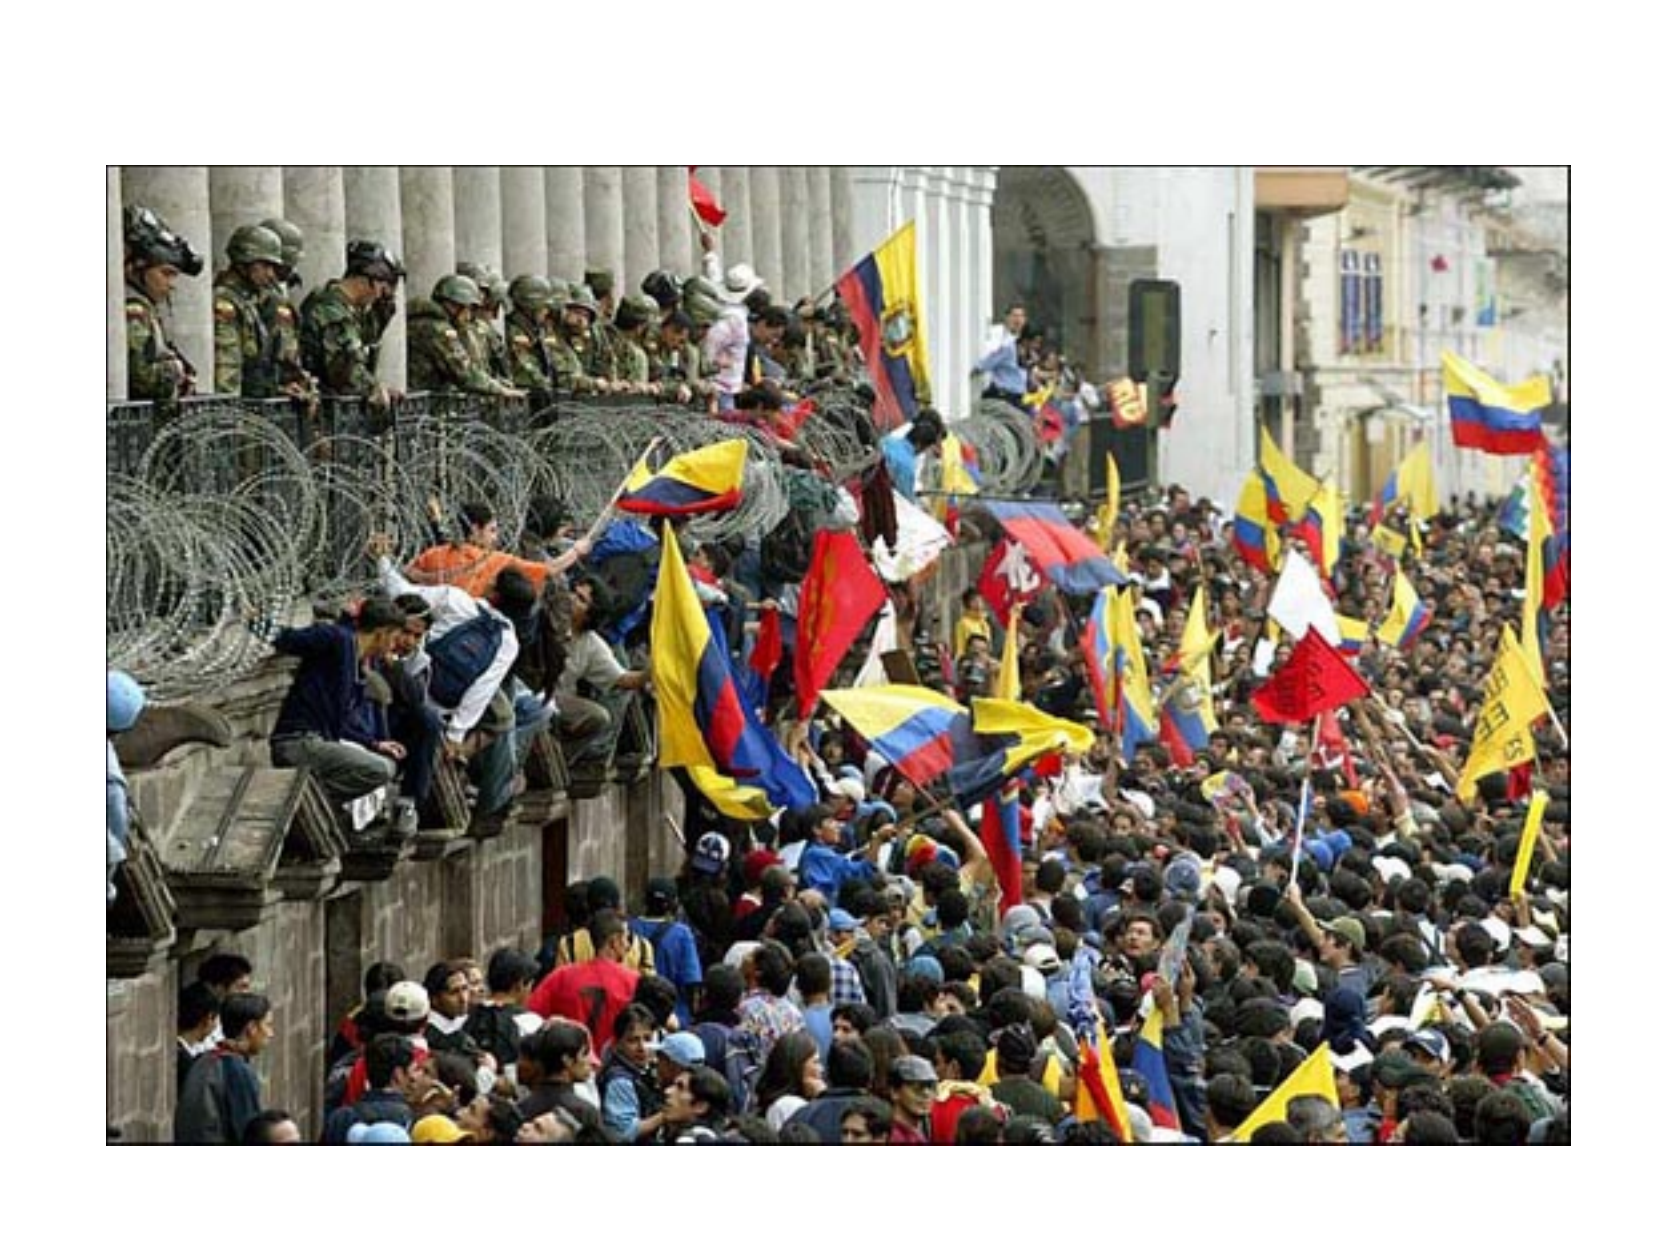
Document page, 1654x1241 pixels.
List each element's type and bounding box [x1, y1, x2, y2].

picture [106, 165, 1571, 1146]
